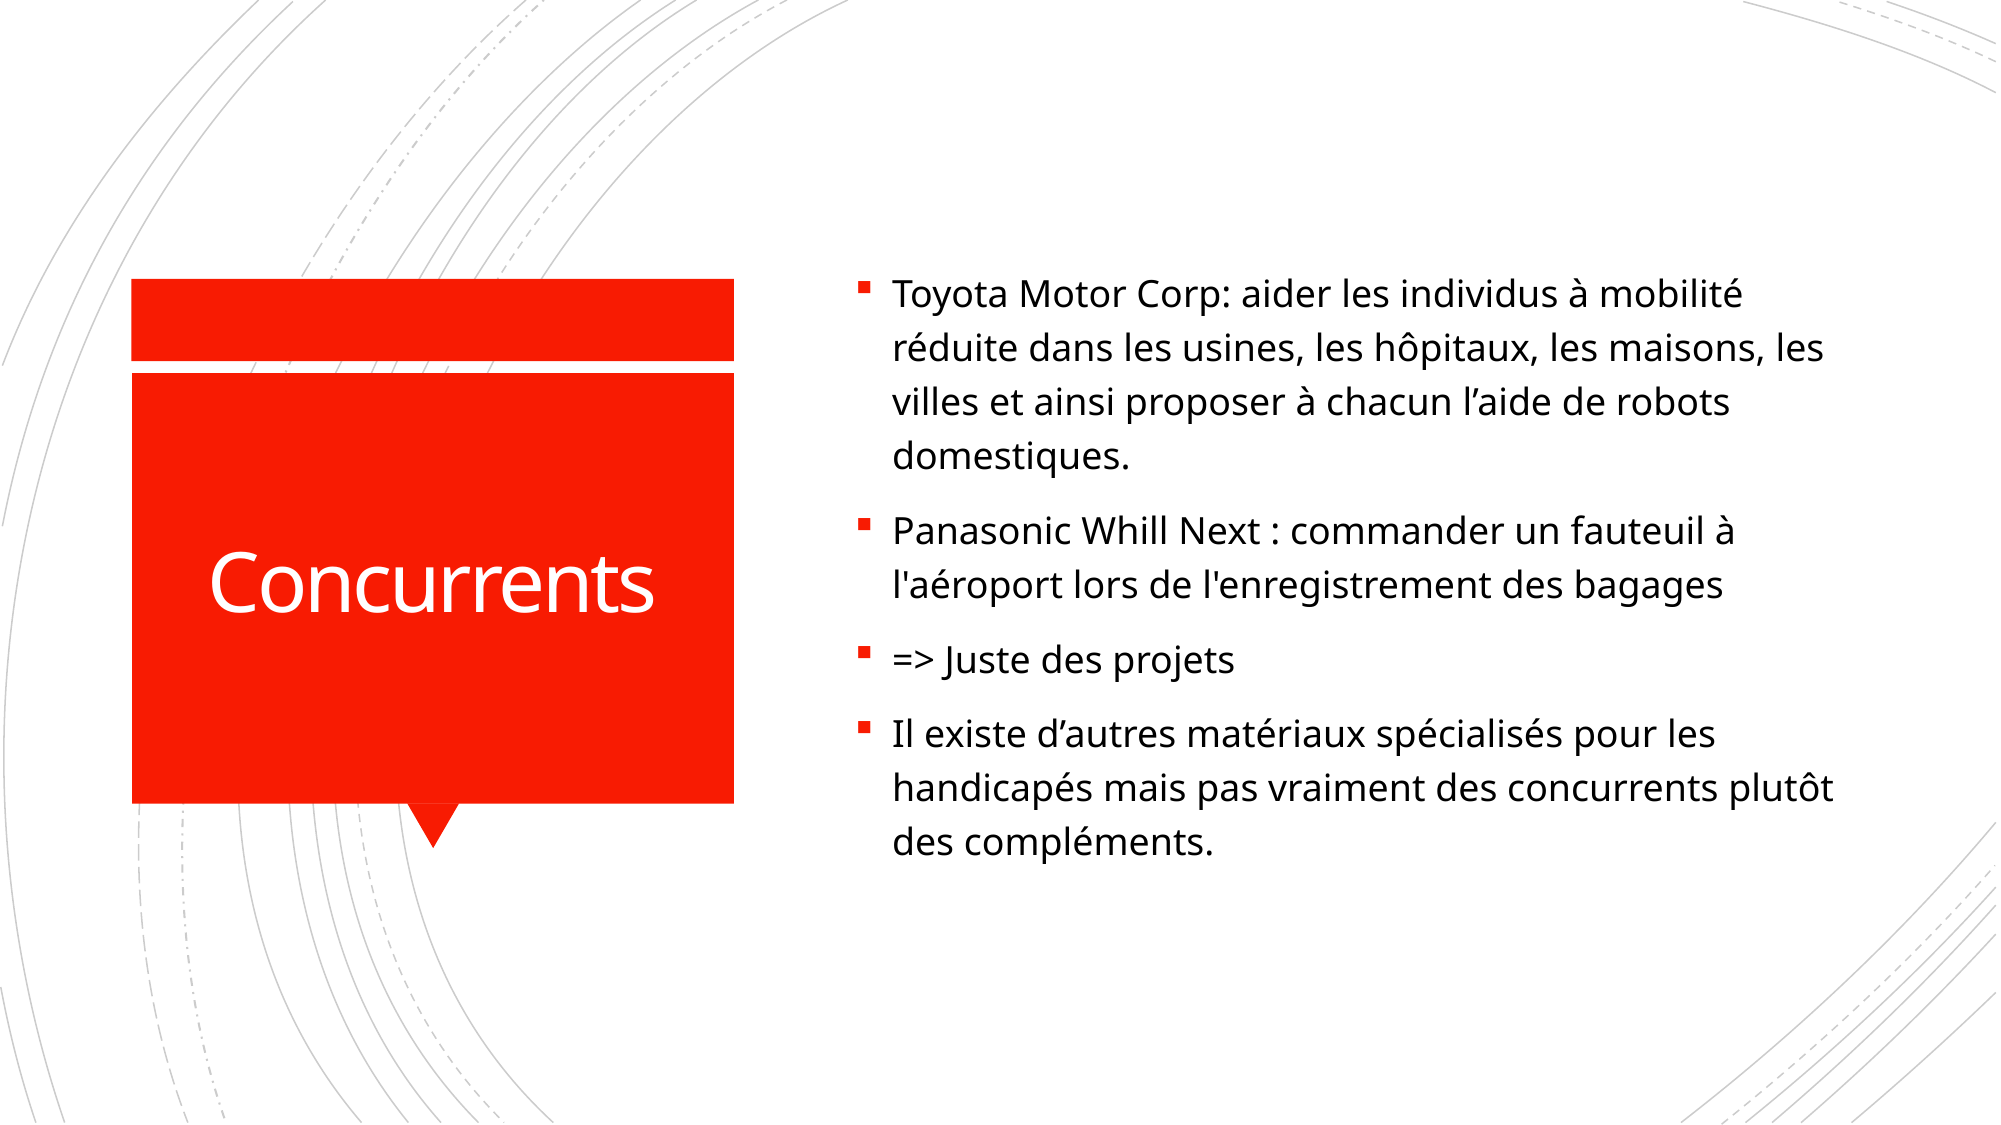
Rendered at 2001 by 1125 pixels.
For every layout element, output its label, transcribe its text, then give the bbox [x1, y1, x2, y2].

title Concurrents [145, 385, 720, 789]
list Toyota Motor Corp: aider les individus à mobilité réduite dans les usines, les hôpitaux, les maisons, les villes et ainsi proposer à chacun l’aide de robots domestiques. Panasonic Whill Next : commander un fauteuil à l'aéroport lors de l'enregistrement des bagages => Juste des projets Il existe d’autres matériaux spécialisés pour les handicapés mais pas vraiment des concurrents plutôt des compléments. [839, 131, 1871, 993]
